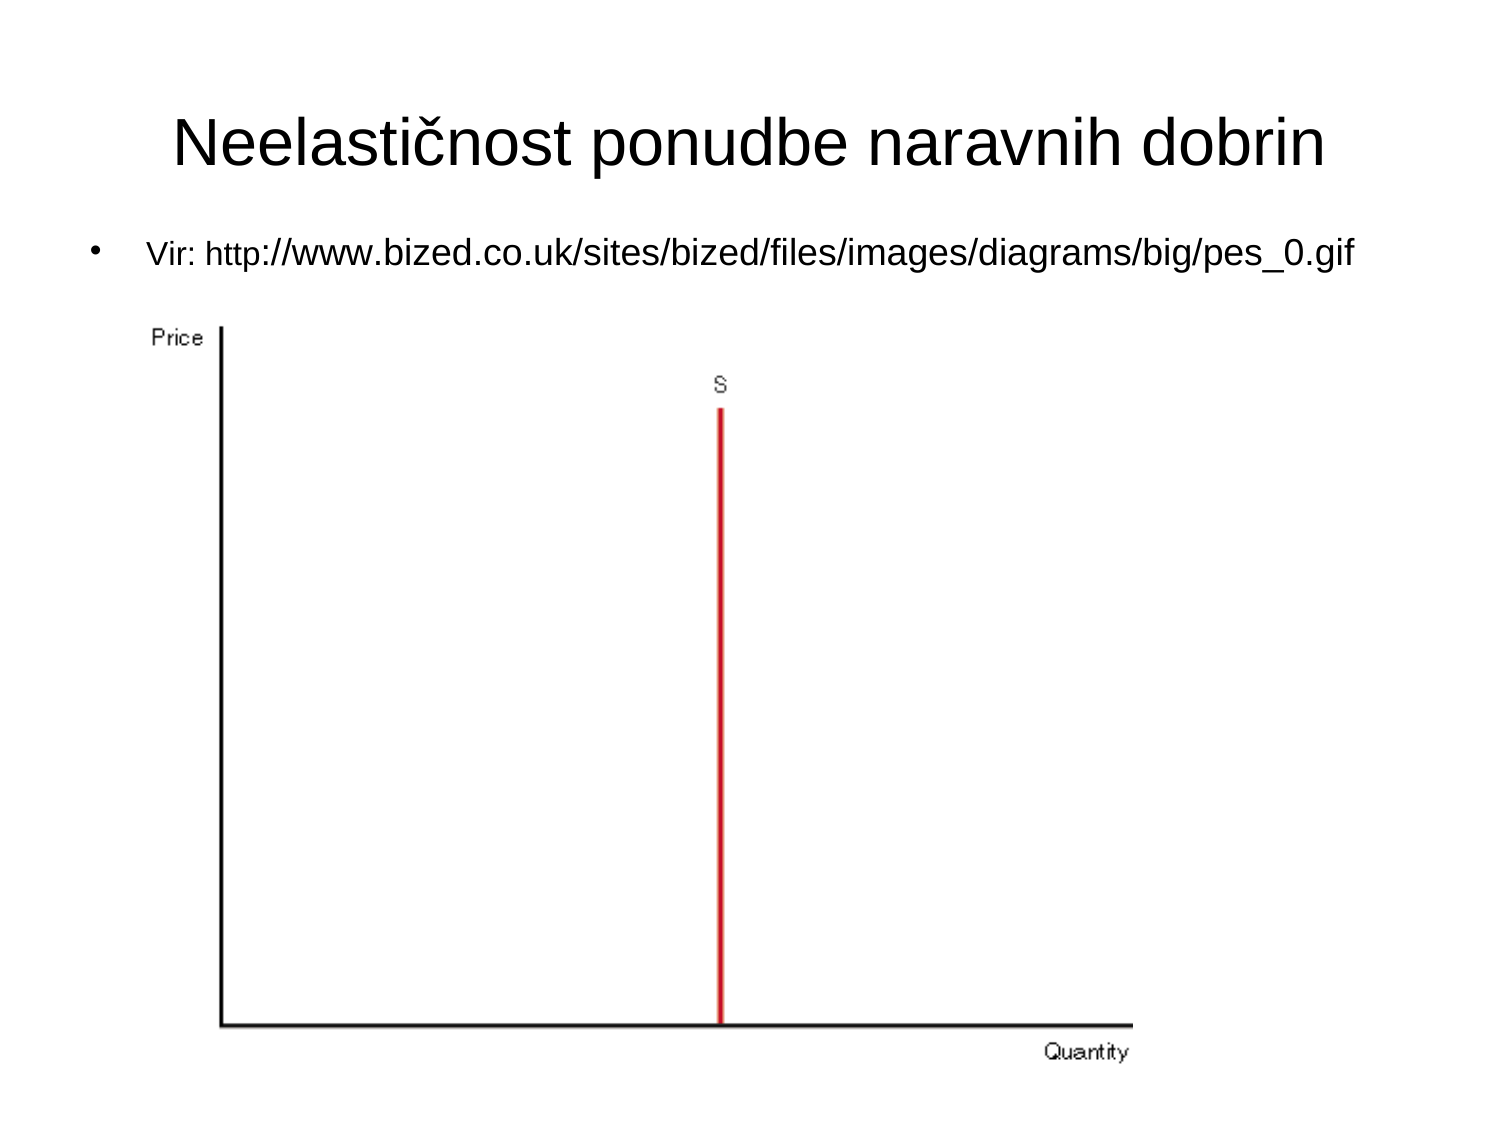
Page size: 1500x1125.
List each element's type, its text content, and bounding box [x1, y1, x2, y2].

picture [123, 323, 1133, 1077]
list Vir: http://www.bized.co.uk/sites/bized/files/images/diagrams/big/pes_0.gif [75, 219, 1426, 1005]
title Neelastičnost ponudbe naravnih dobrin [75, 45, 1426, 219]
